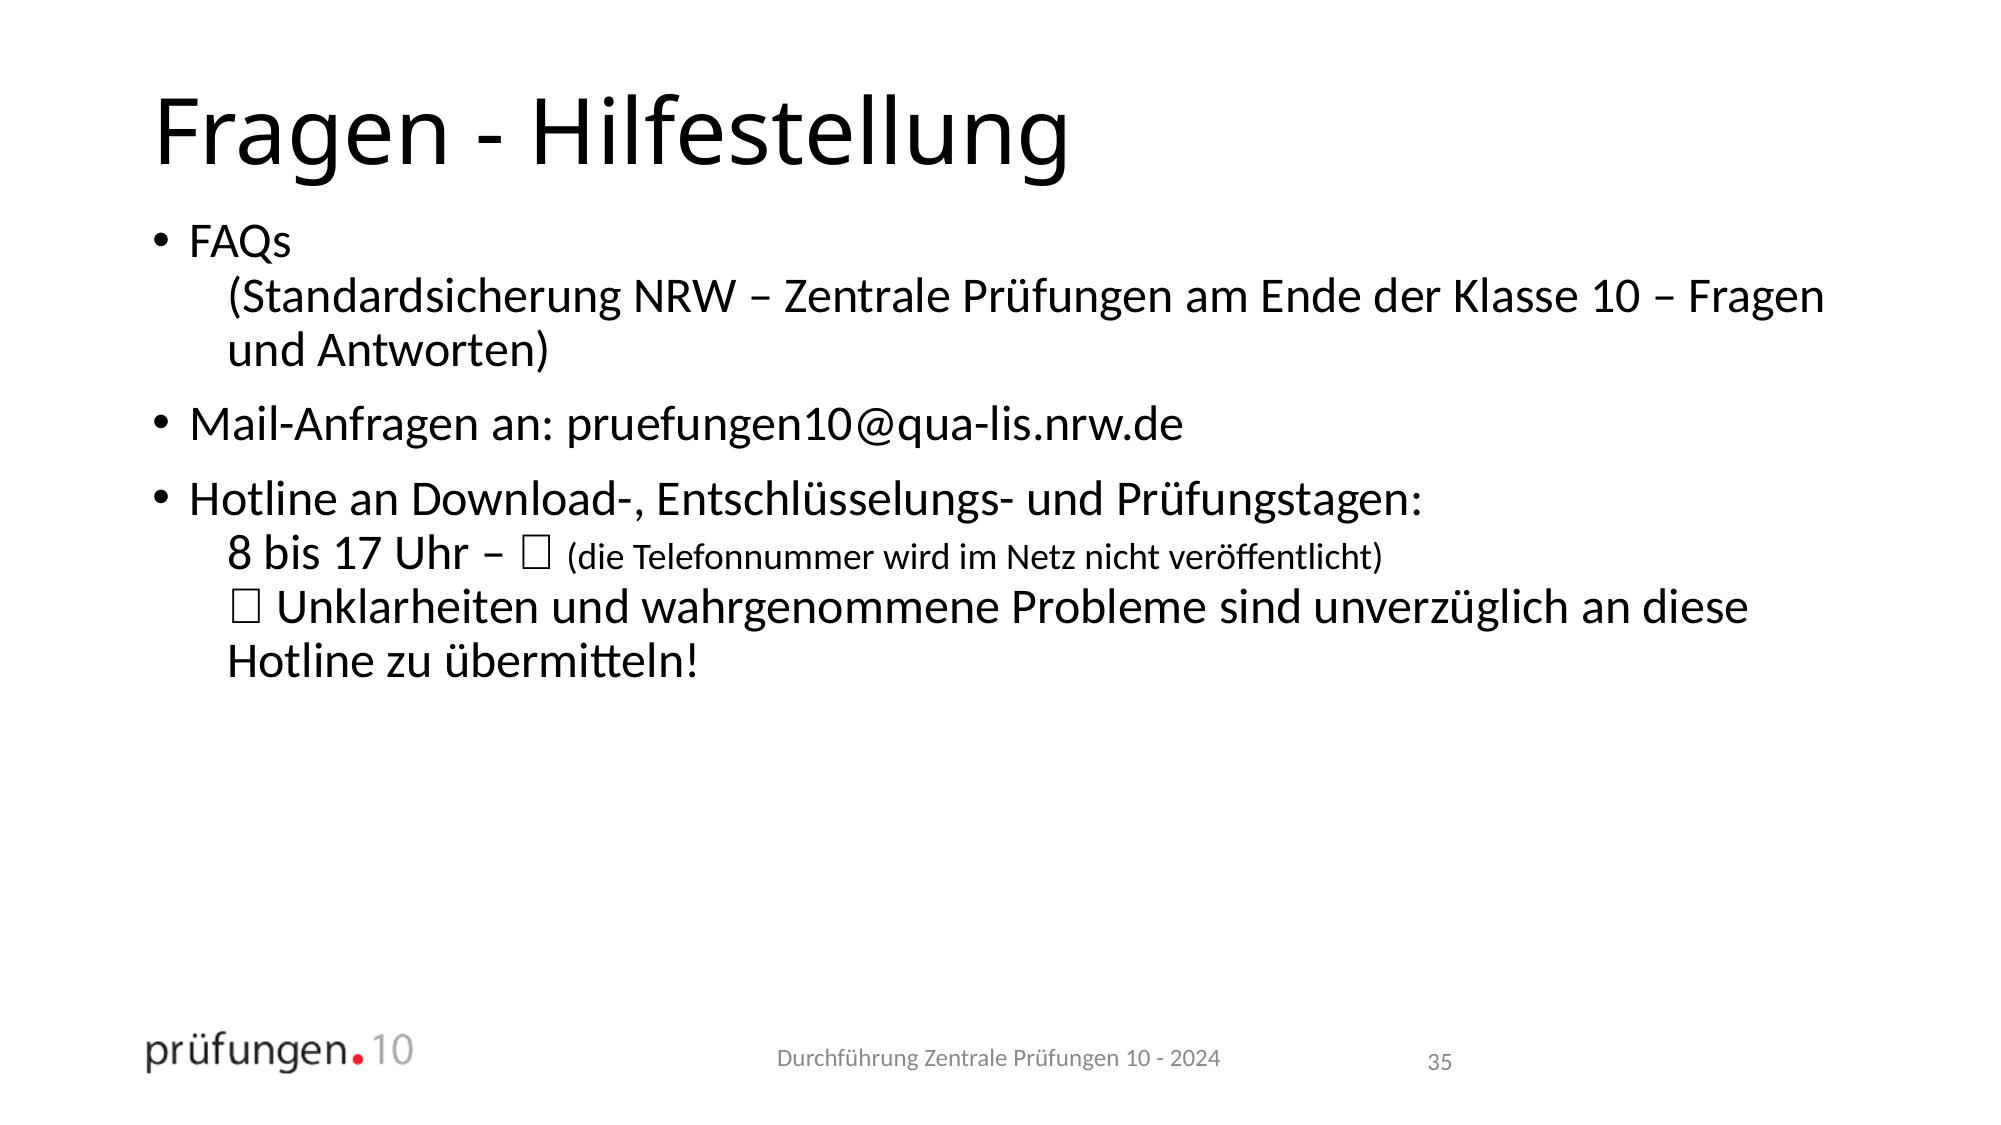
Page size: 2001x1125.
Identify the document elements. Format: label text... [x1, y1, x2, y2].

list FAQs (Standardsicherung NRW – Zentrale Prüfungen am Ende der Klasse 10 – Fragen und Antworten) Mail-Anfragen an: pruefungen10@qua-lis.nrw.de Hotline an Download-, Entschlüsselungs- und Prüfungstagen: 8 bis 17 Uhr –  (die Telefonnummer wird im Netz nicht veröffentlicht)  Unklarheiten und wahrgenommene Probleme sind unverzüglich an diese Hotline zu übermitteln! [137, 207, 1863, 1014]
title Fragen - Hilfestellung [137, 77, 1863, 193]
text_box [1412, 1030, 1863, 1091]
